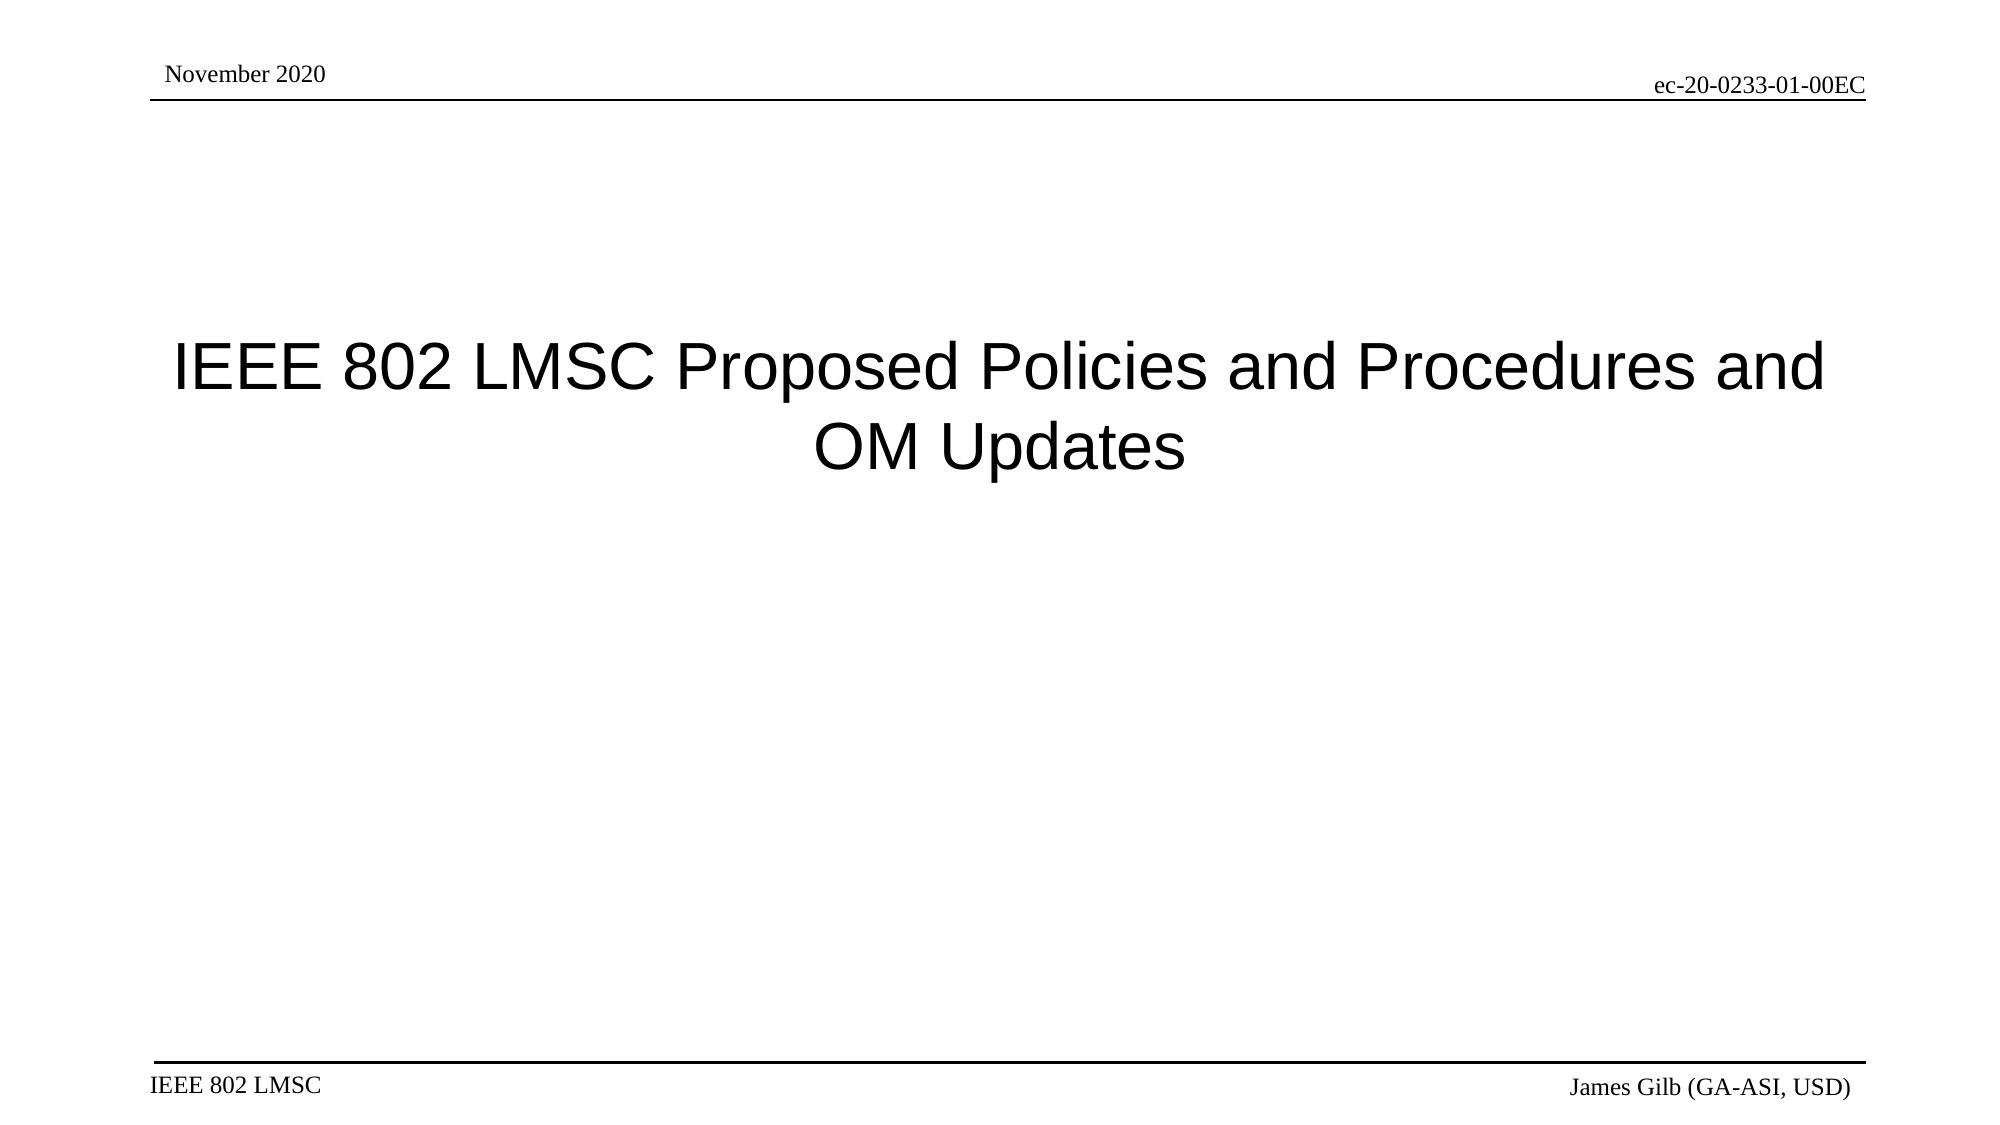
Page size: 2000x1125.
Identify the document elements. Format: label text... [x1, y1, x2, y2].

subtitle IEEE 802 LMSC Proposed Policies and Procedures and OM Updates [125, 112, 1876, 693]
